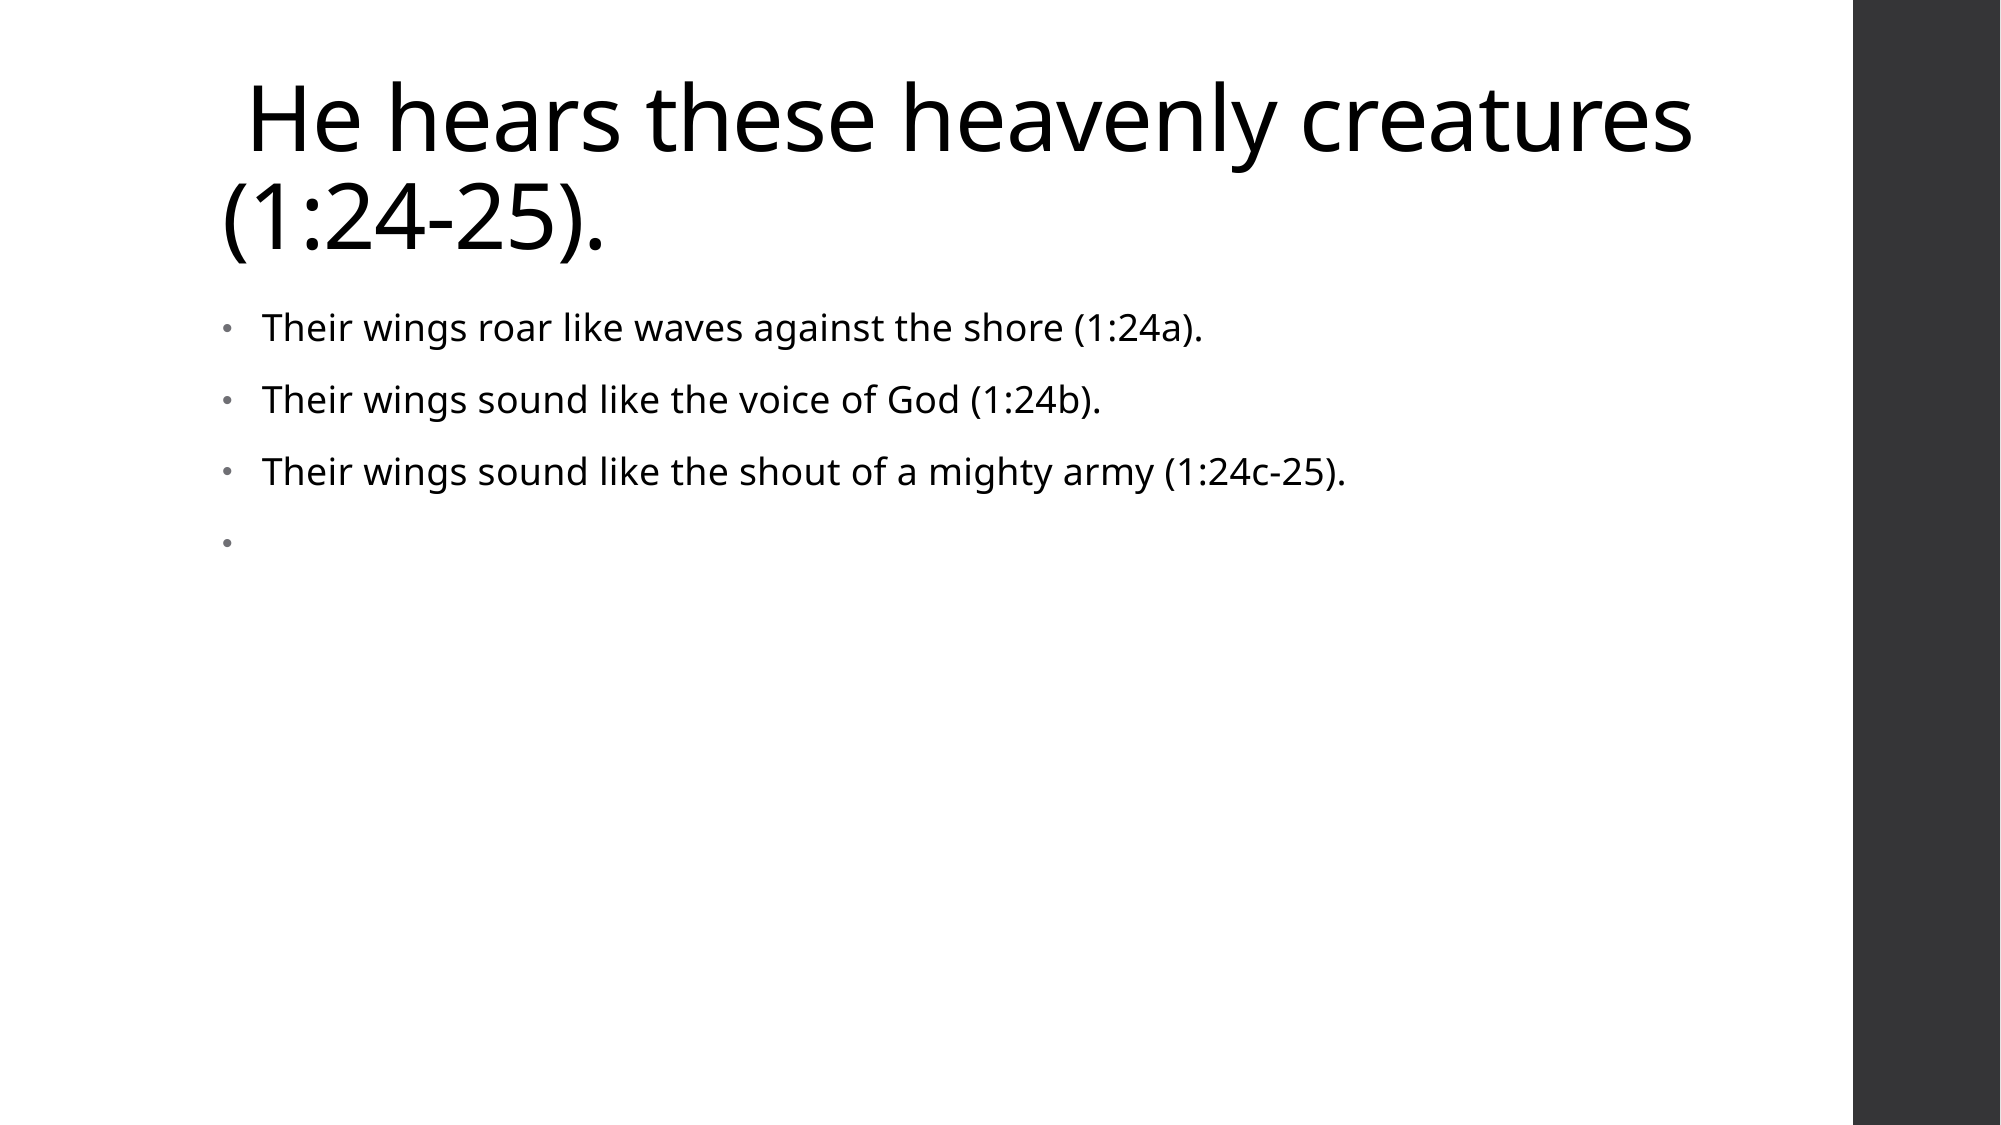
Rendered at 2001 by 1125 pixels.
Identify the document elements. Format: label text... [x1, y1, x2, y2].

list Their wings roar like waves against the shore (1:24a). Their wings sound like the voice of God (1:24b). Their wings sound like the shout of a mighty army (1:24c-25). [206, 299, 1617, 1014]
title He hears these heavenly creatures (1:24-25). [206, 60, 1797, 278]
